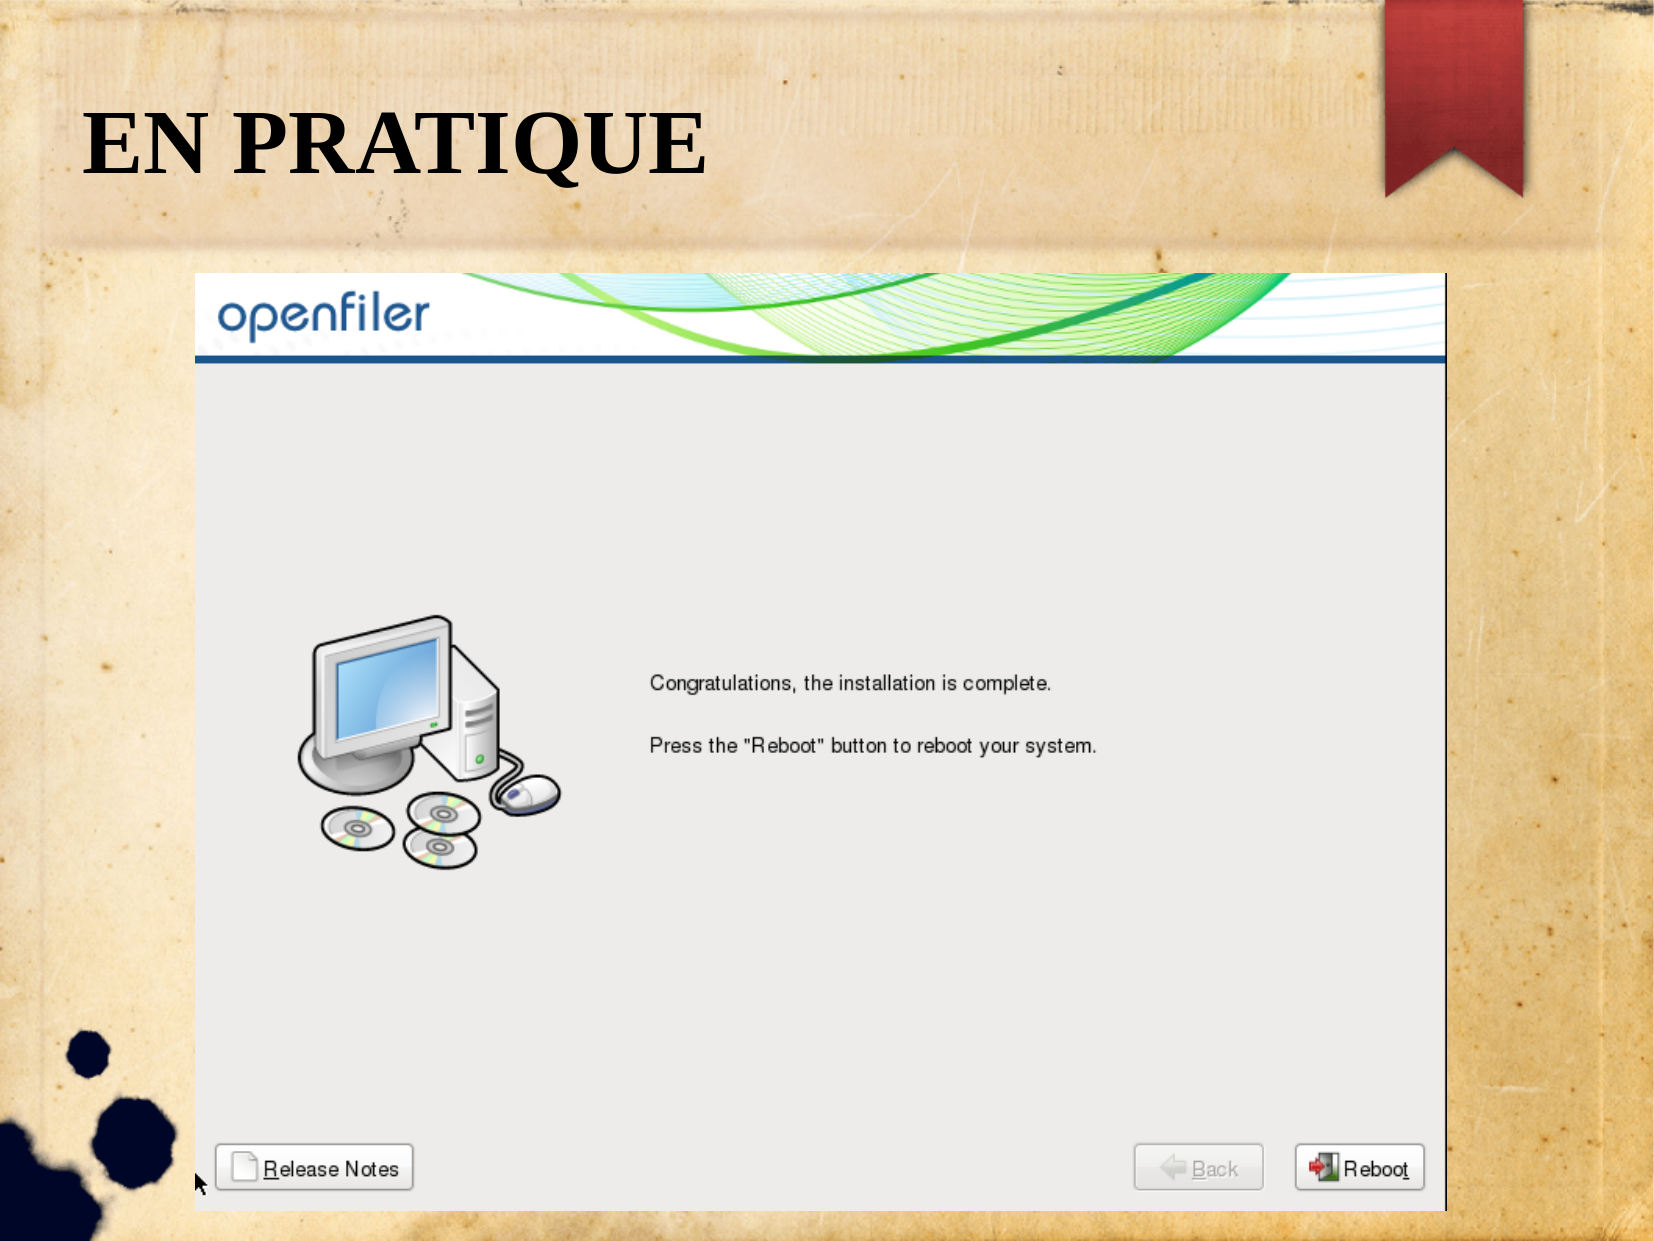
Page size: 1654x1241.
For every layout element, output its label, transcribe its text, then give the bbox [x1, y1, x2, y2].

picture [0, 0, 1654, 1241]
title EN PRATIQUE [82, 49, 1347, 237]
